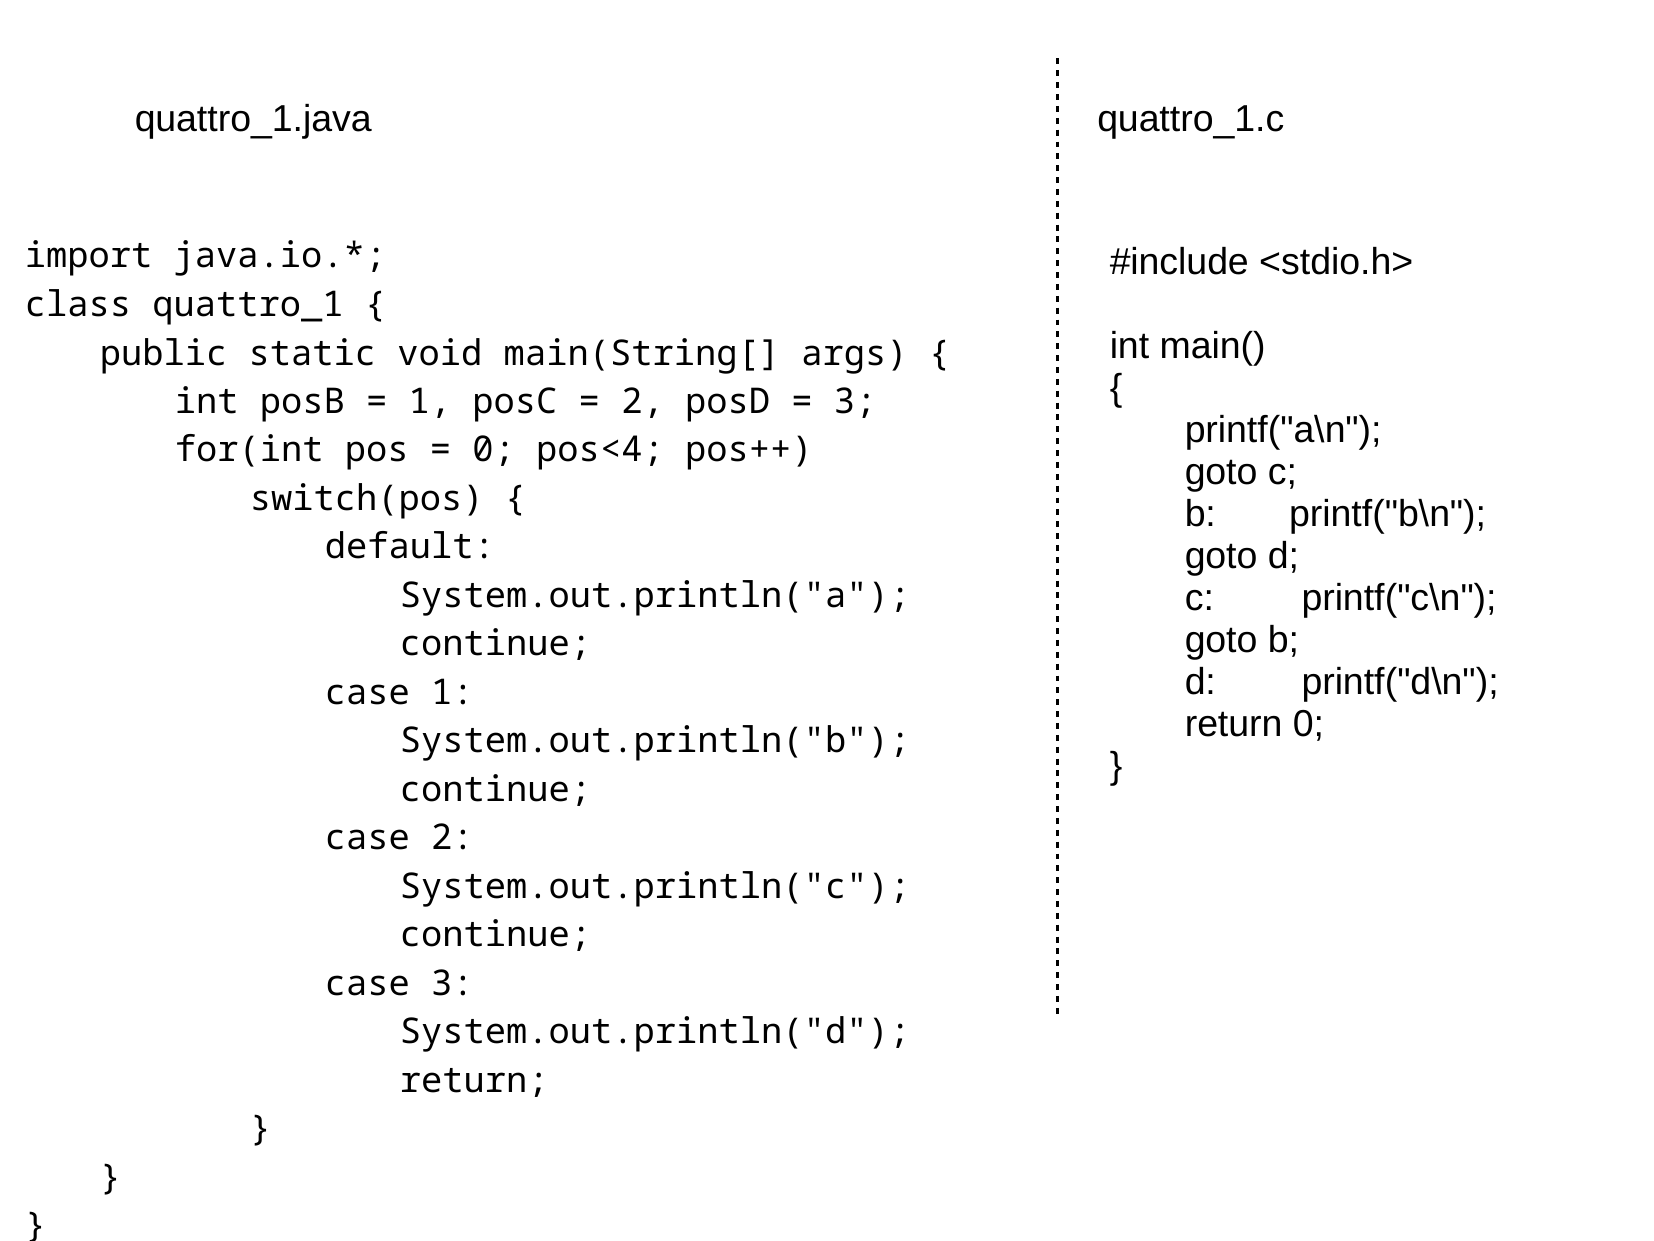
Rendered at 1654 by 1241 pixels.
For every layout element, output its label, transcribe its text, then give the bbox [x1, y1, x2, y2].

text_box import java.io.*; class quattro_1 { public static void main(String[] args) { int posB = 1, posC = 2, posD = 3; for(int pos = 0; pos<4; pos++) switch(pos) { default: System.out.println("a"); continue; case 1: System.out.println("b"); continue; case 2: System.out.println("c"); continue; case 3: System.out.println("d"); return; } } } [10, 222, 1091, 1146]
text_box quattro_1.c [1082, 90, 1578, 147]
text_box #include <stdio.h> int main() { printf("a\n"); goto c; b: printf("b\n"); goto d; c: printf("c\n"); goto b; d: printf("d\n"); return 0; } [1095, 233, 1636, 794]
text_box quattro_1.java [120, 90, 616, 147]
